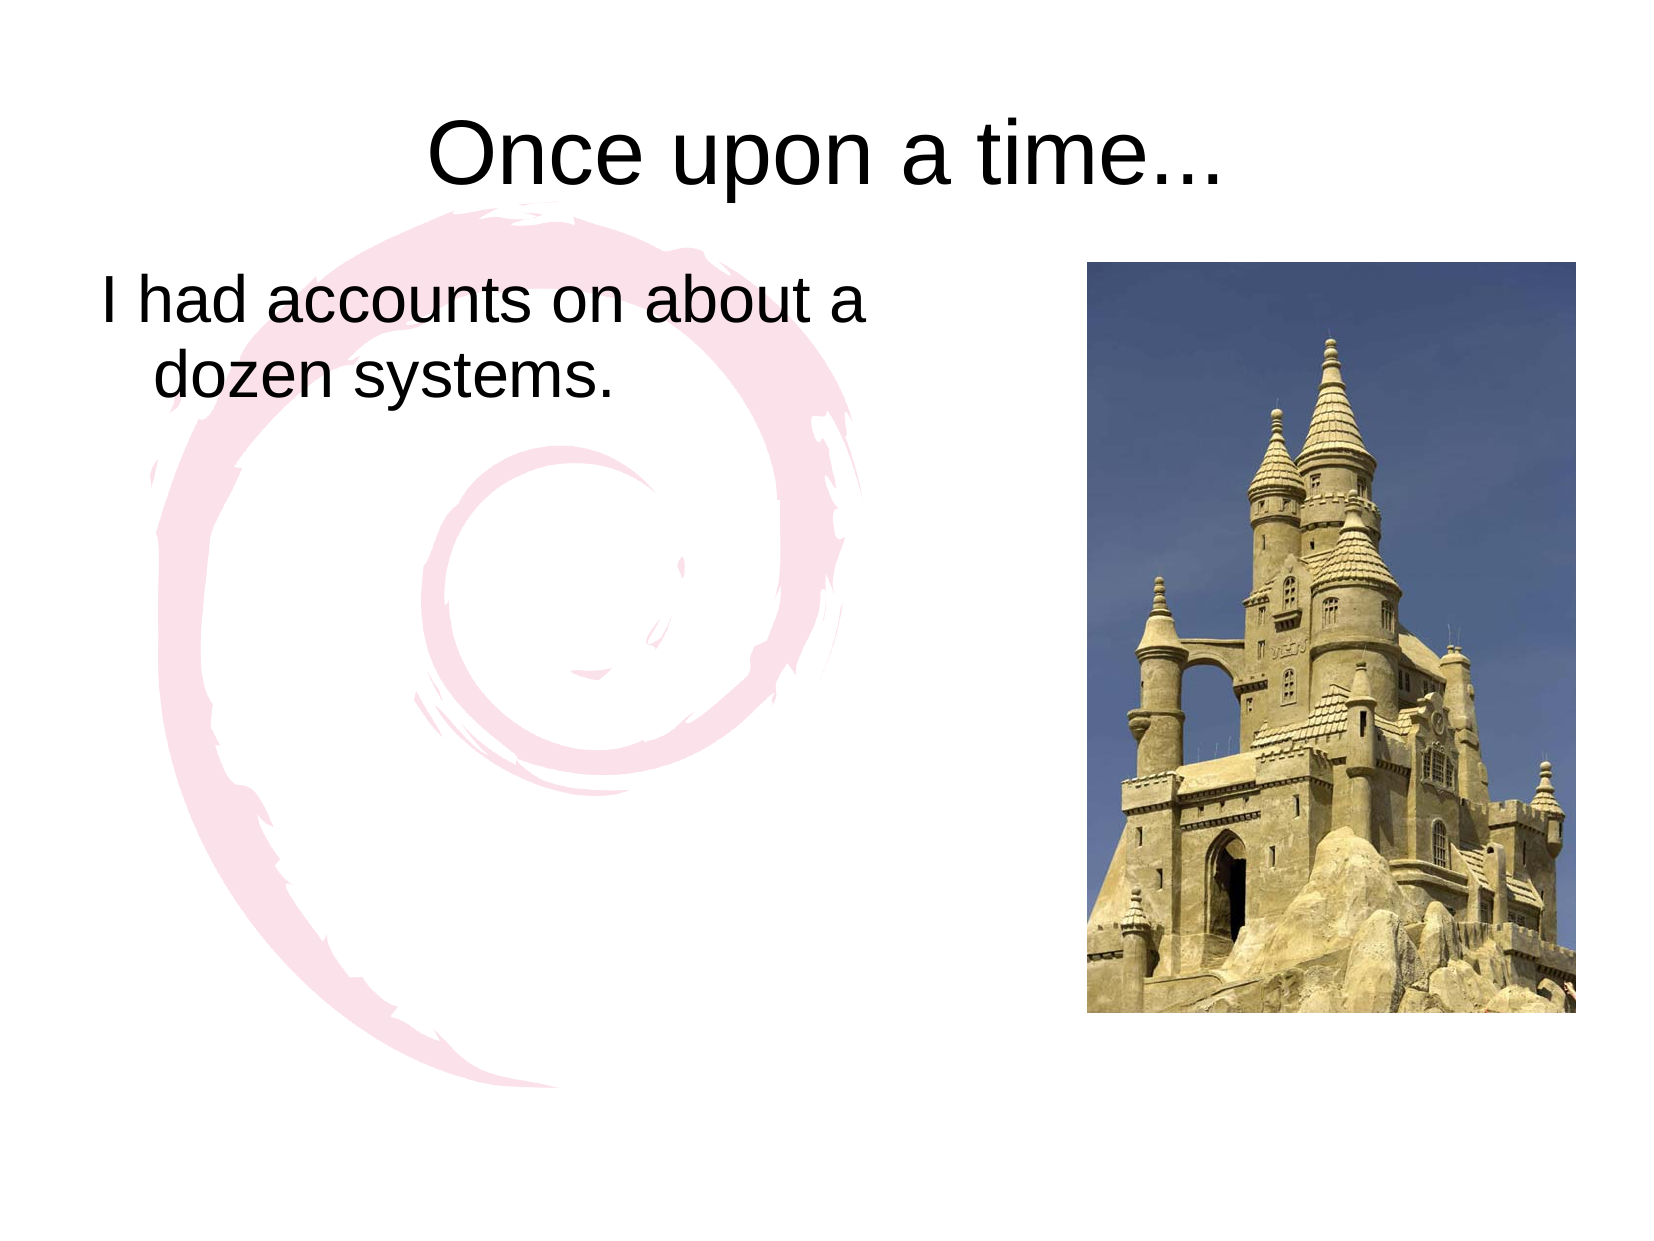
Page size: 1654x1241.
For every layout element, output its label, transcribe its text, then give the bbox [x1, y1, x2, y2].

picture [150, 257, 863, 262]
picture [1087, 262, 1576, 1013]
title Once upon a time... [82, 49, 1571, 257]
list I had accounts on about a dozen systems. [82, 262, 976, 1109]
